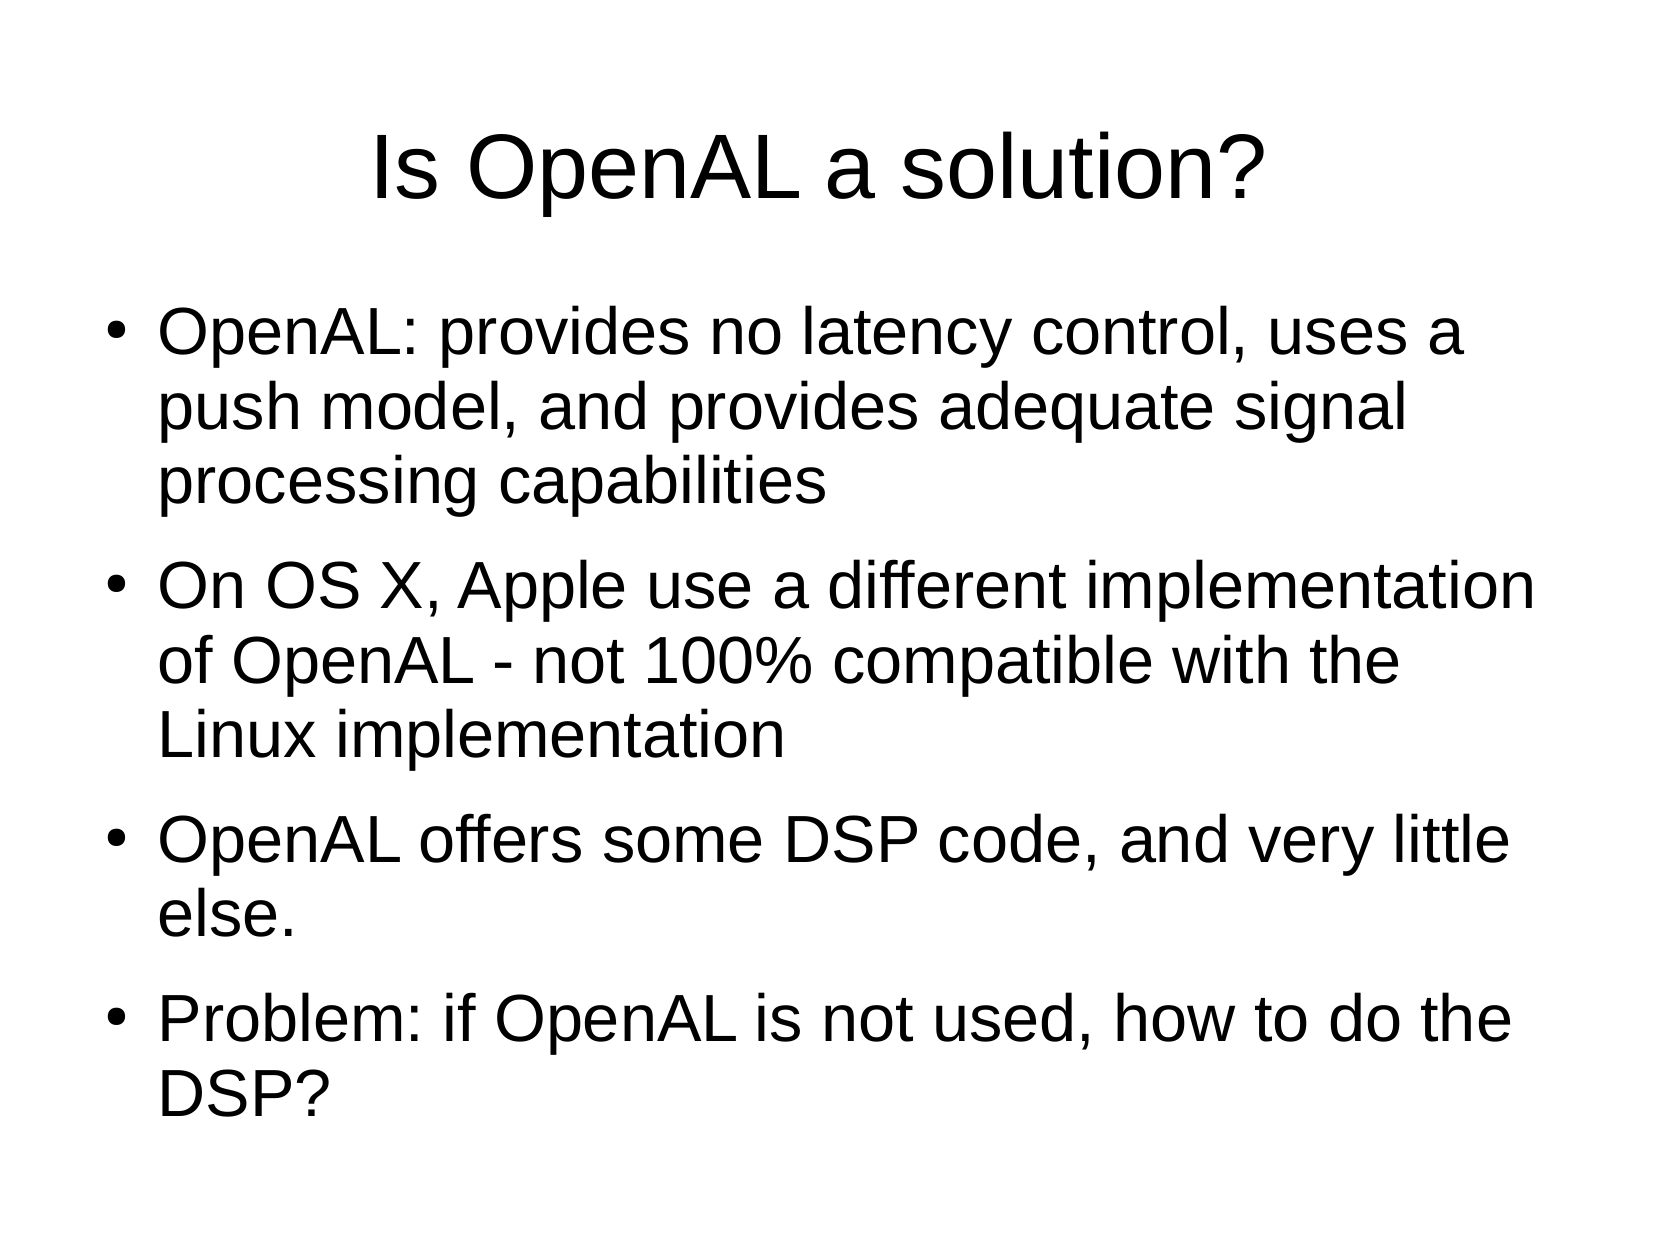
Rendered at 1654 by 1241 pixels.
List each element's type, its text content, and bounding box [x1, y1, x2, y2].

title Is OpenAL a solution? [75, 70, 1564, 263]
list OpenAL: provides no latency control, uses a push model, and provides adequate signal processing capabilities On OS X, Apple use a different implementation of OpenAL - not 100% compatible with the Linux implementation OpenAL offers some DSP code, and very little else. Problem: if OpenAL is not used, how to do the DSP? [86, 294, 1576, 1131]
